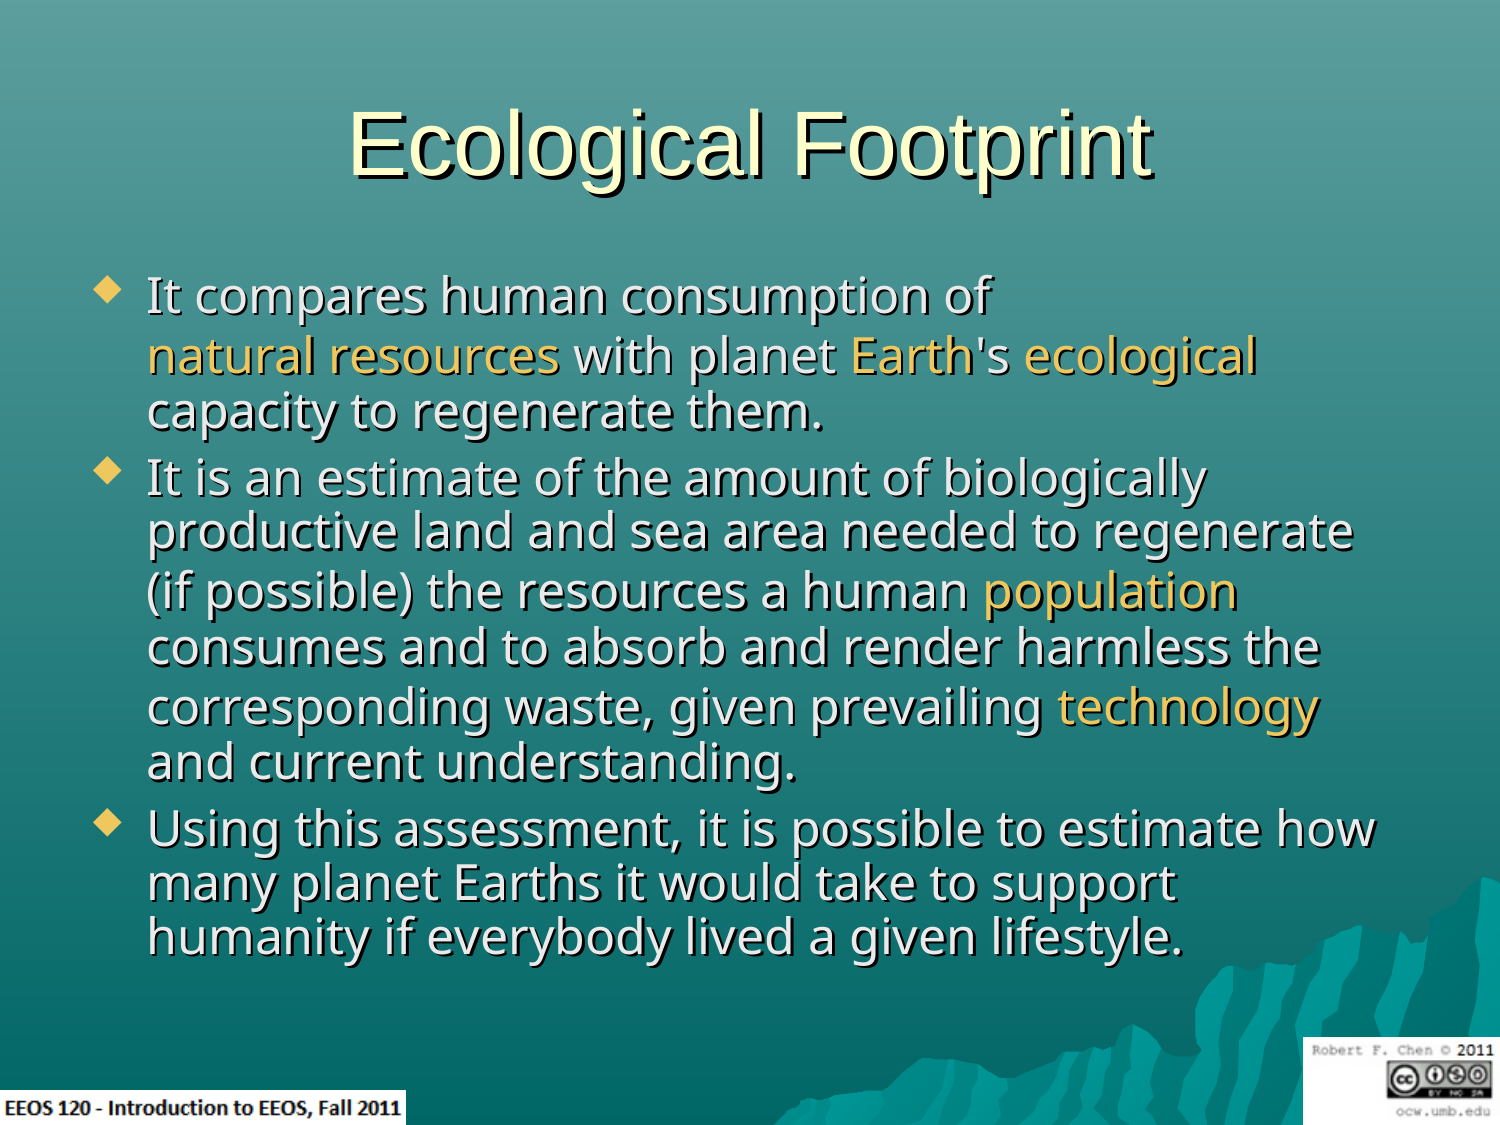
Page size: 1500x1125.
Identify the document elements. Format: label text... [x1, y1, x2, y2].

list It compares human consumption of natural resources with planet Earth's ecological capacity to regenerate them. It is an estimate of the amount of biologically productive land and sea area needed to regenerate (if possible) the resources a human population consumes and to absorb and render harmless the corresponding waste, given prevailing technology and current understanding. Using this assessment, it is possible to estimate how many planet Earths it would take to support humanity if everybody lived a given lifestyle. [75, 262, 1426, 1006]
picture [0, 1090, 406, 1125]
picture [1303, 1037, 1500, 1125]
title Ecological Footprint [75, 45, 1426, 233]
